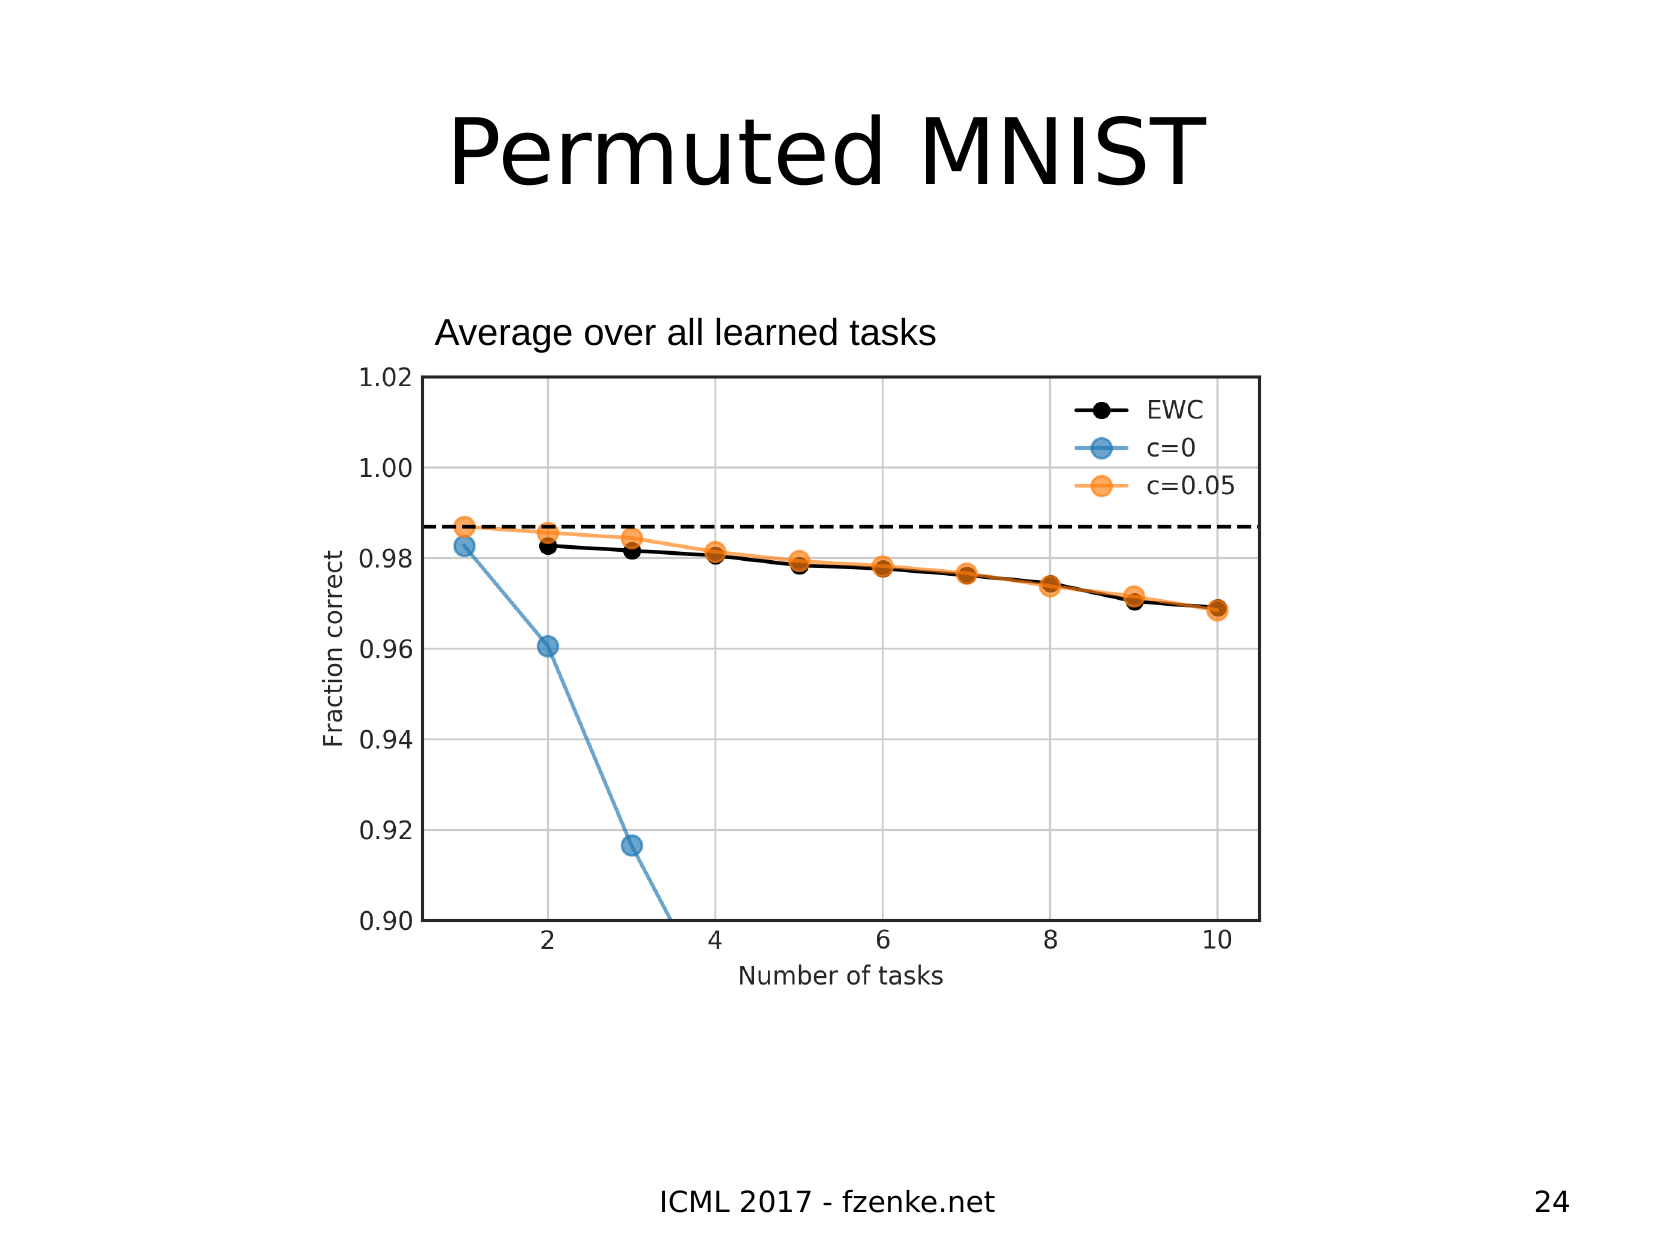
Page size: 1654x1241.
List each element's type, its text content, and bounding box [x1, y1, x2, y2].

text_box Average over all learned tasks [419, 303, 952, 361]
picture [287, 290, 1367, 1010]
title Permuted MNIST [82, 49, 1571, 257]
